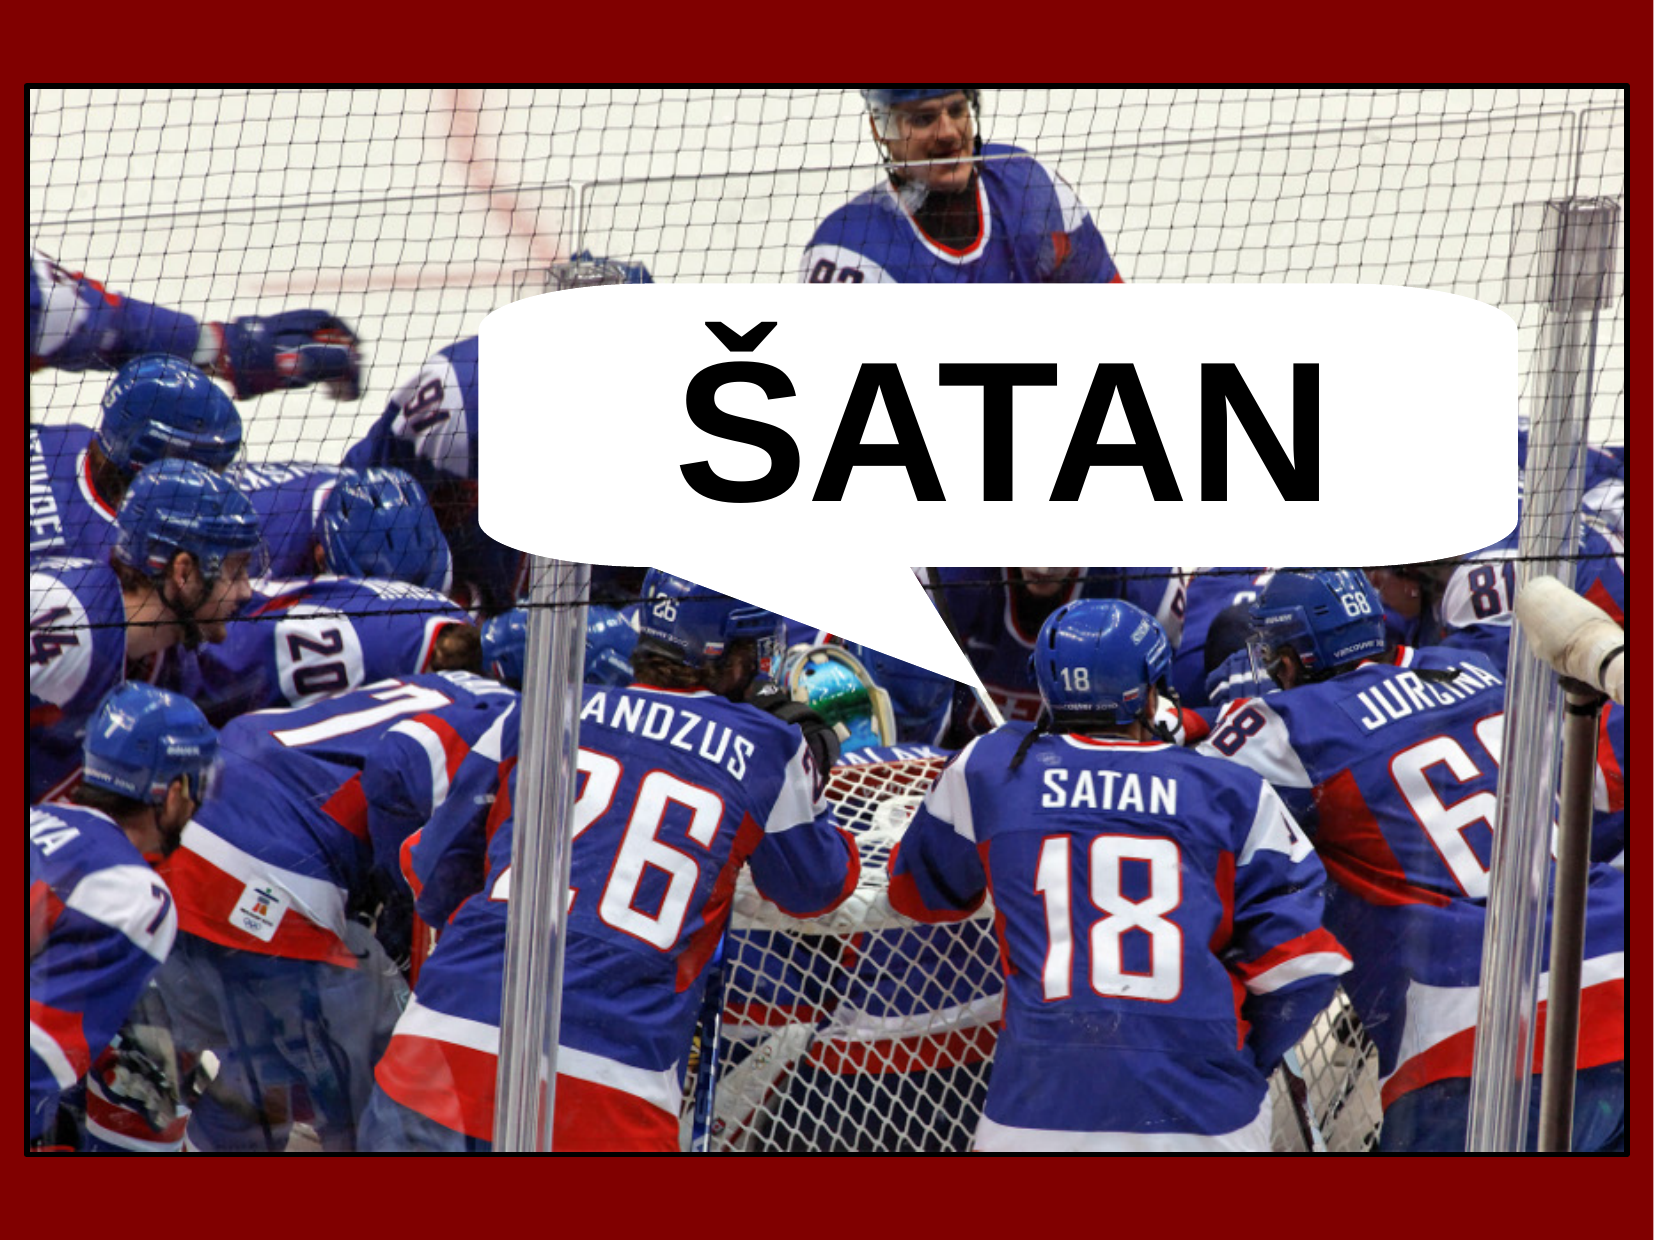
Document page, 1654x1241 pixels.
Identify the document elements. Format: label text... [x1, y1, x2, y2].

text_box ŠATAN [507, 312, 1501, 552]
text_box [478, 283, 1518, 546]
picture [29, 88, 1625, 1152]
text_box [524, 552, 1472, 692]
